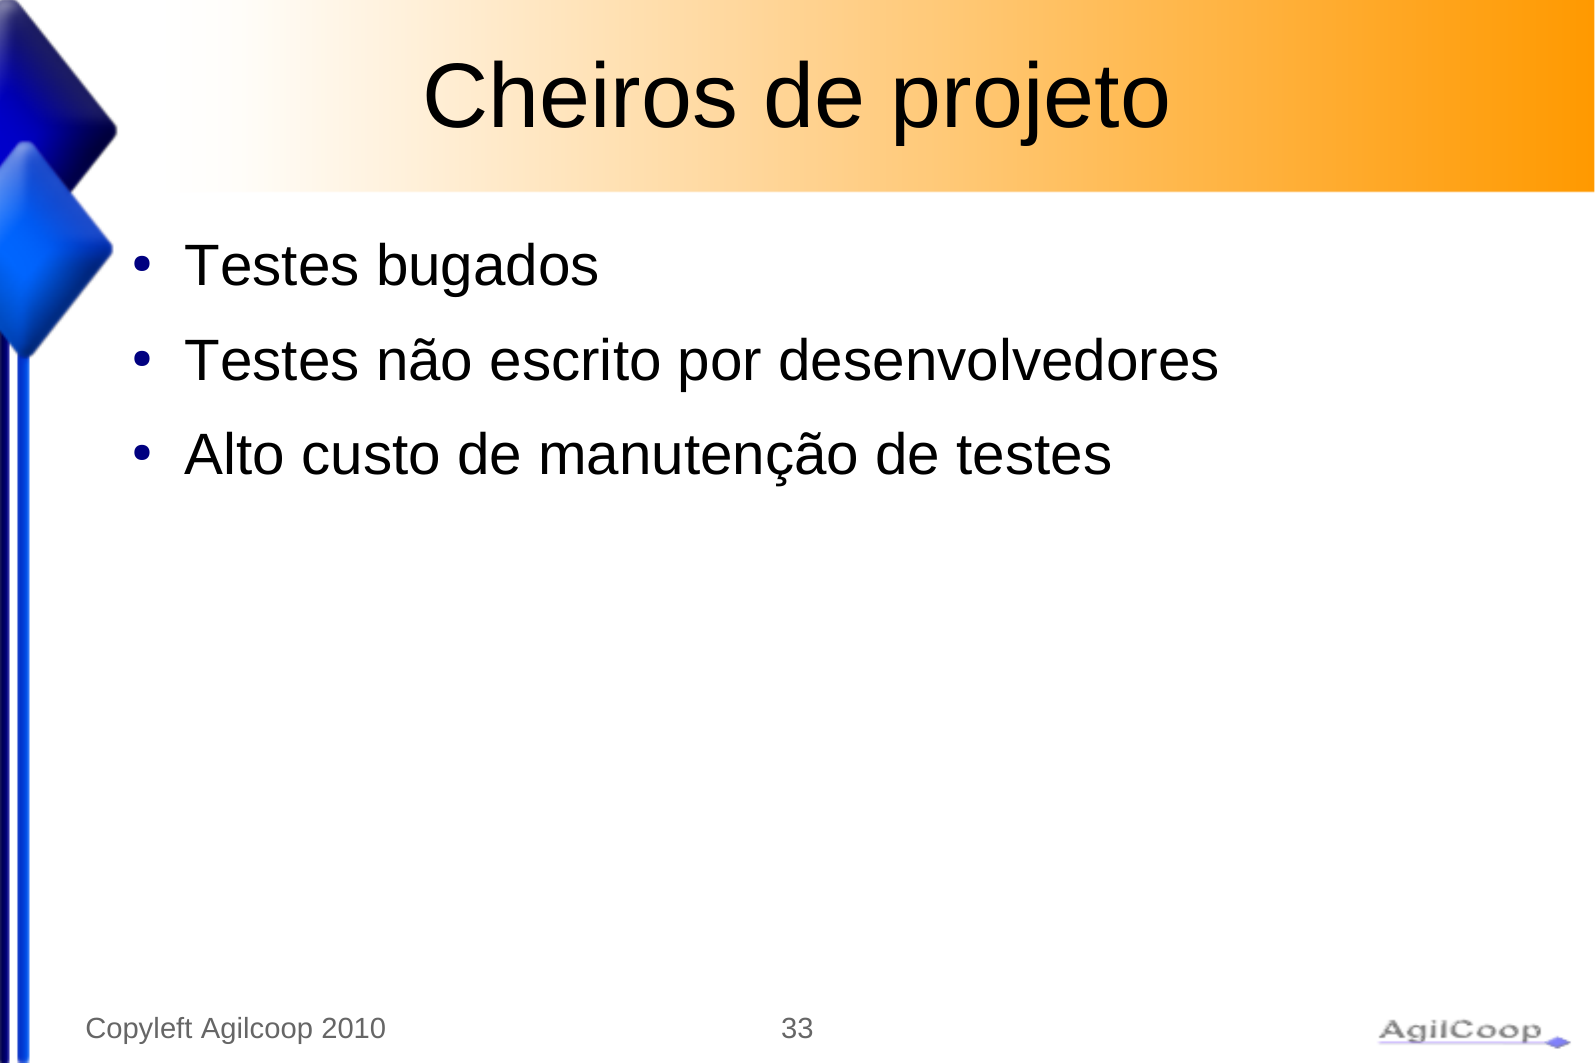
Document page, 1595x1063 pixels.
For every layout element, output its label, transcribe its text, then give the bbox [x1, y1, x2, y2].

list Testes bugados Testes não escrito por desenvolvedores Alto custo de manutenção de testes [113, 232, 1549, 962]
picture [0, 0, 1595, 1063]
title Cheiros de projeto [79, 6, 1515, 185]
